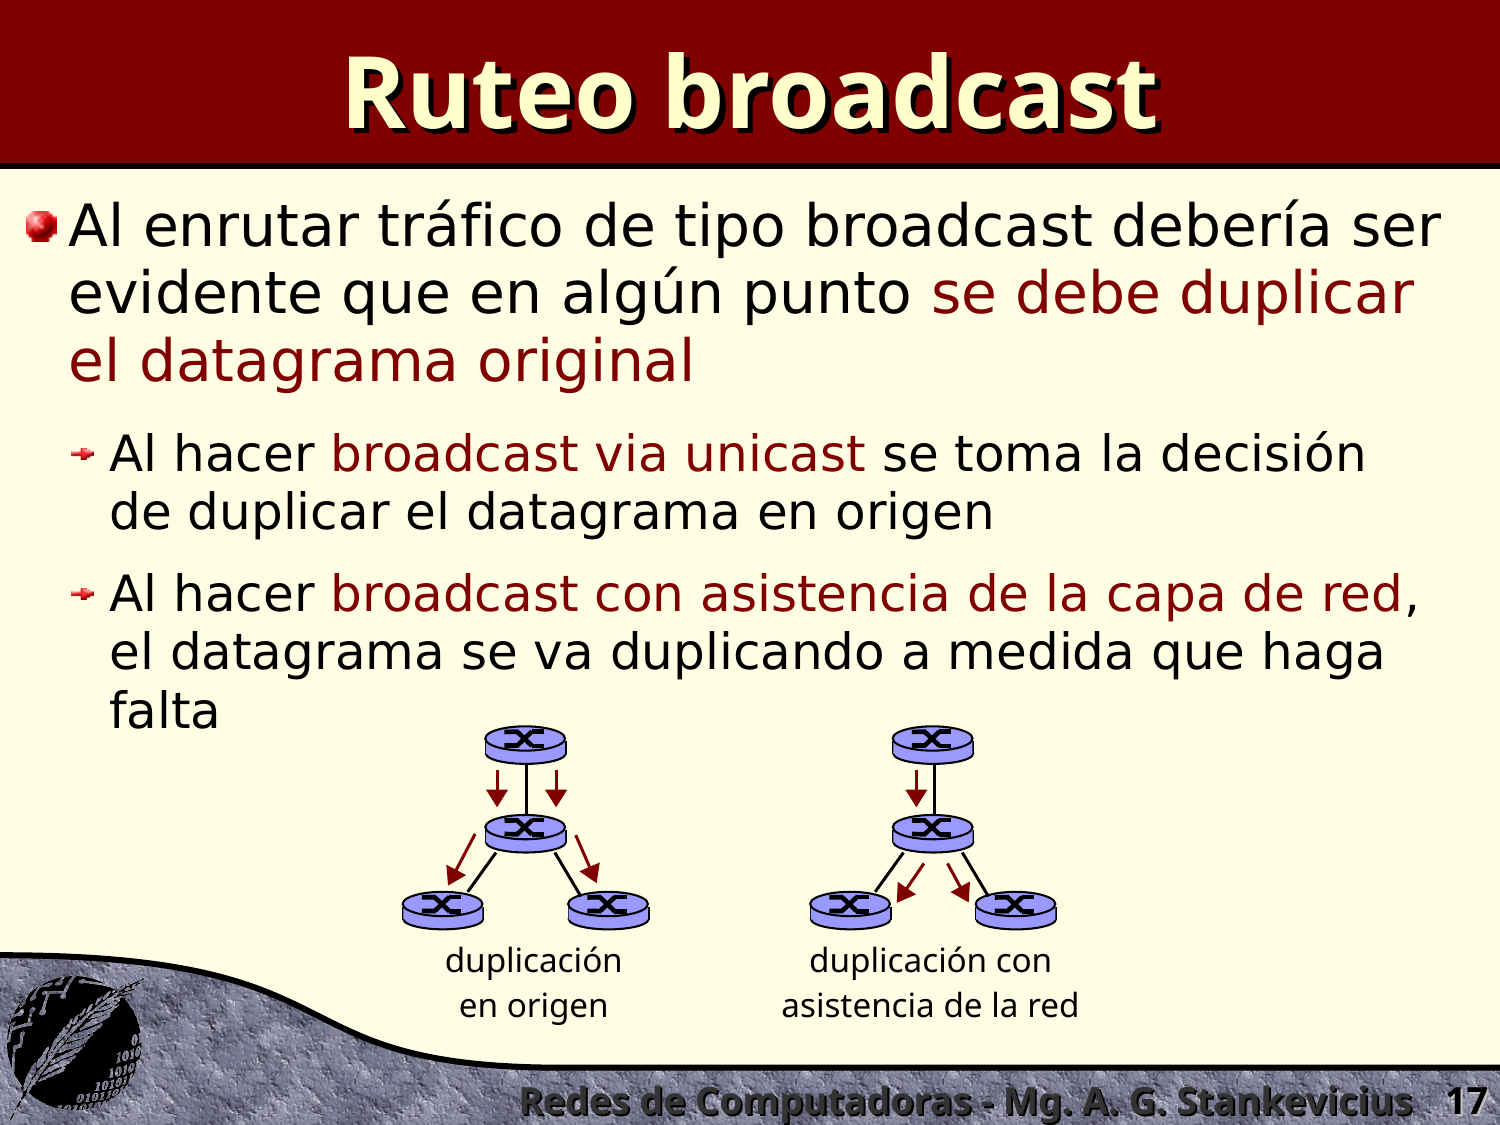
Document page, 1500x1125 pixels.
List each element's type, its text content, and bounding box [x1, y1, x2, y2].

title Ruteo broadcast [15, 5, 1485, 160]
picture [1047, 1100, 1054, 1110]
picture [790, 1100, 795, 1110]
text_box [892, 814, 973, 853]
text_box [485, 814, 566, 853]
text_box [402, 891, 483, 929]
text_box duplicación en origen [430, 929, 628, 1038]
text_box [568, 891, 649, 929]
list Al enrutar tráfico de tipo broadcast debería ser evidente que en algún punto se debe duplicar el datagrama original Al hacer broadcast via unicast se toma la decisión de duplicar el datagrama en origen Al hacer broadcast con asistencia de la capa de red, el datagrama se va duplicando a medida que haga falta [11, 192, 1486, 921]
text_box [810, 891, 891, 929]
text_box [975, 891, 1056, 929]
text_box [485, 726, 566, 764]
text_box [892, 726, 973, 764]
picture [0, 959, 1500, 1125]
text_box duplicación con asistencia de la red [766, 929, 1099, 1038]
